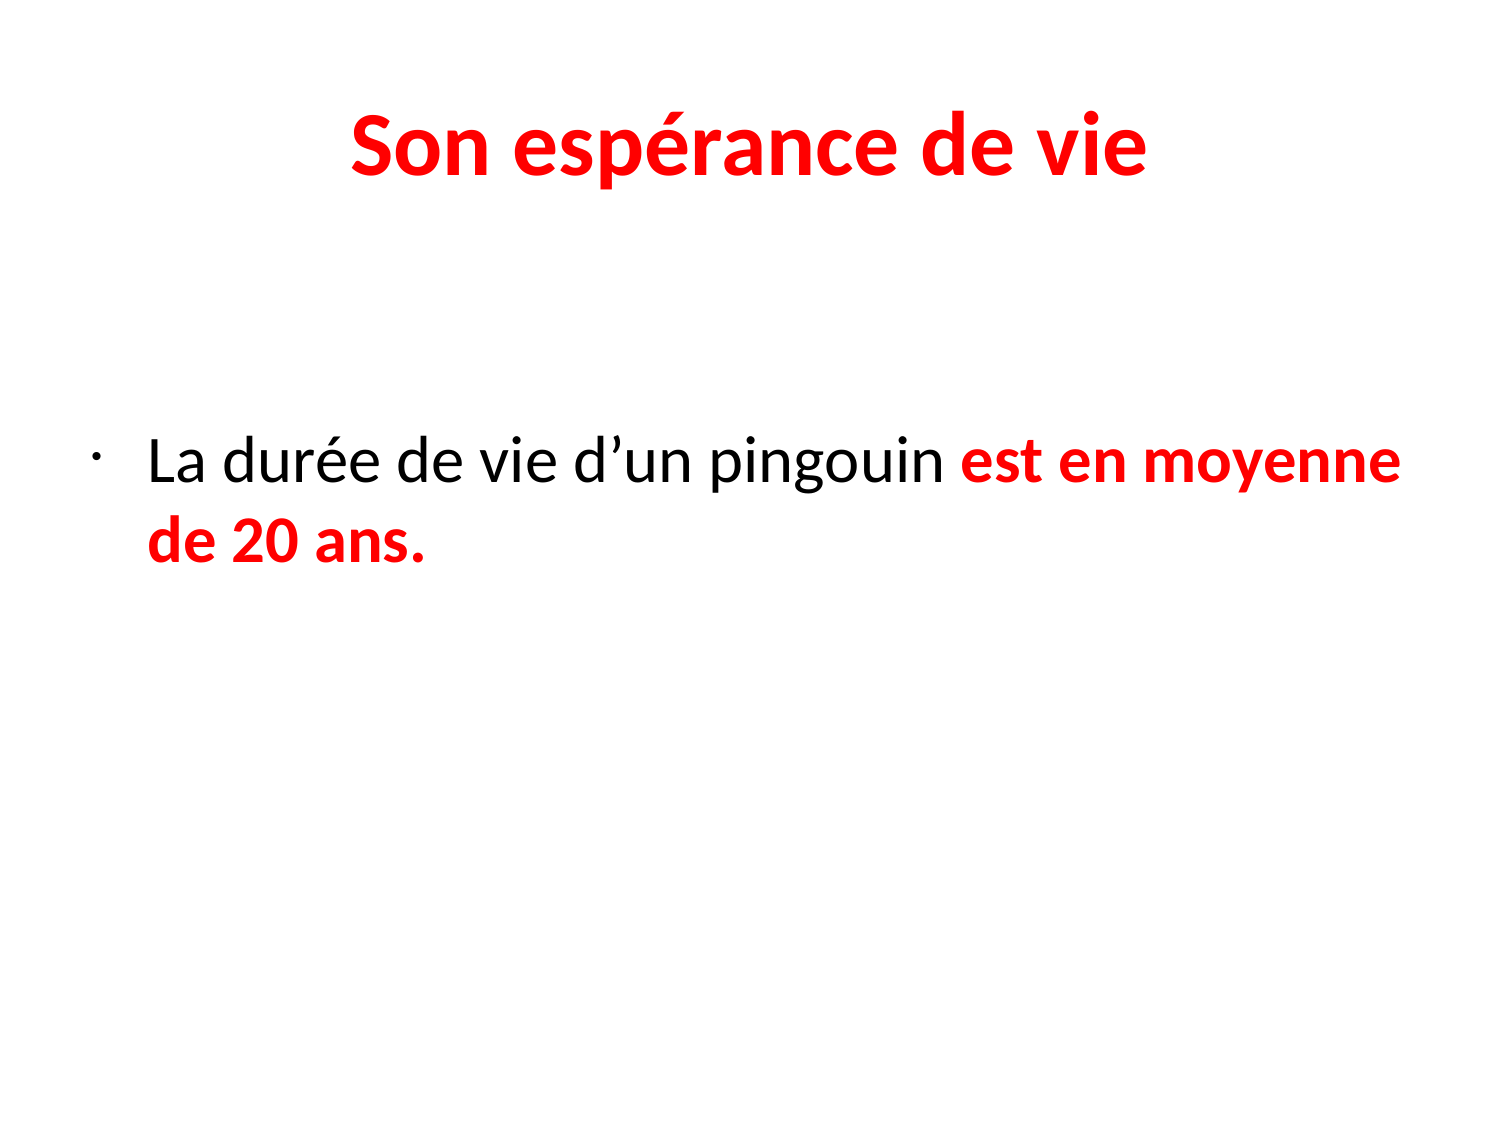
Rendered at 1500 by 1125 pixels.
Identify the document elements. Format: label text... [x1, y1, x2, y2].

title Son espérance de vie [75, 45, 1425, 233]
list La durée de vie d’un pingouin est en moyenne de 20 ans. [76, 408, 1427, 639]
